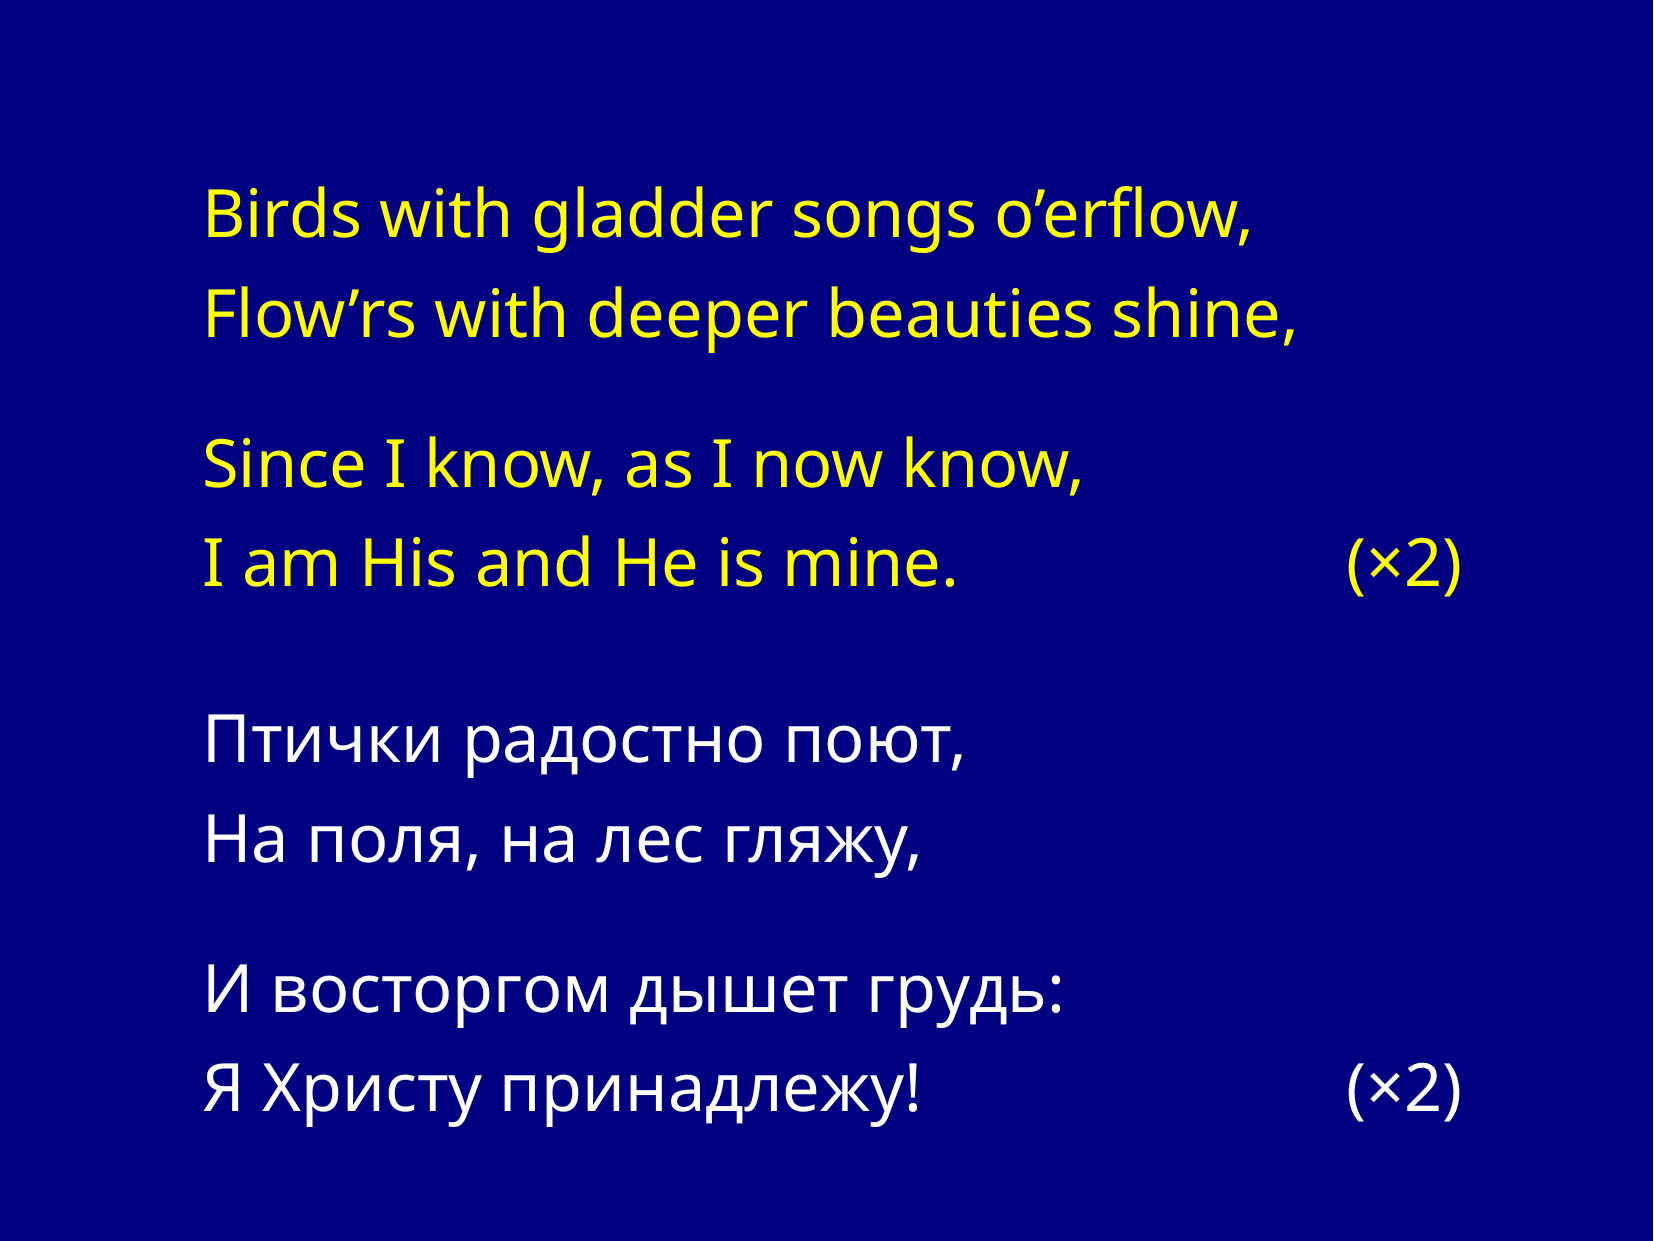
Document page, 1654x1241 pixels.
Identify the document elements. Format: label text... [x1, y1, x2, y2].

text_box Birds with gladder songs o’erflow, Flow’rs with deeper beauties shine, Since I know, as I now know, I am His and He is mine. (×2) [75, 150, 1576, 638]
text_box Птички радостно поют, На поля, на лес гляжу, И восторгом дышет грудь: Я Христу принадлежу! (×2) [75, 675, 1576, 1163]
